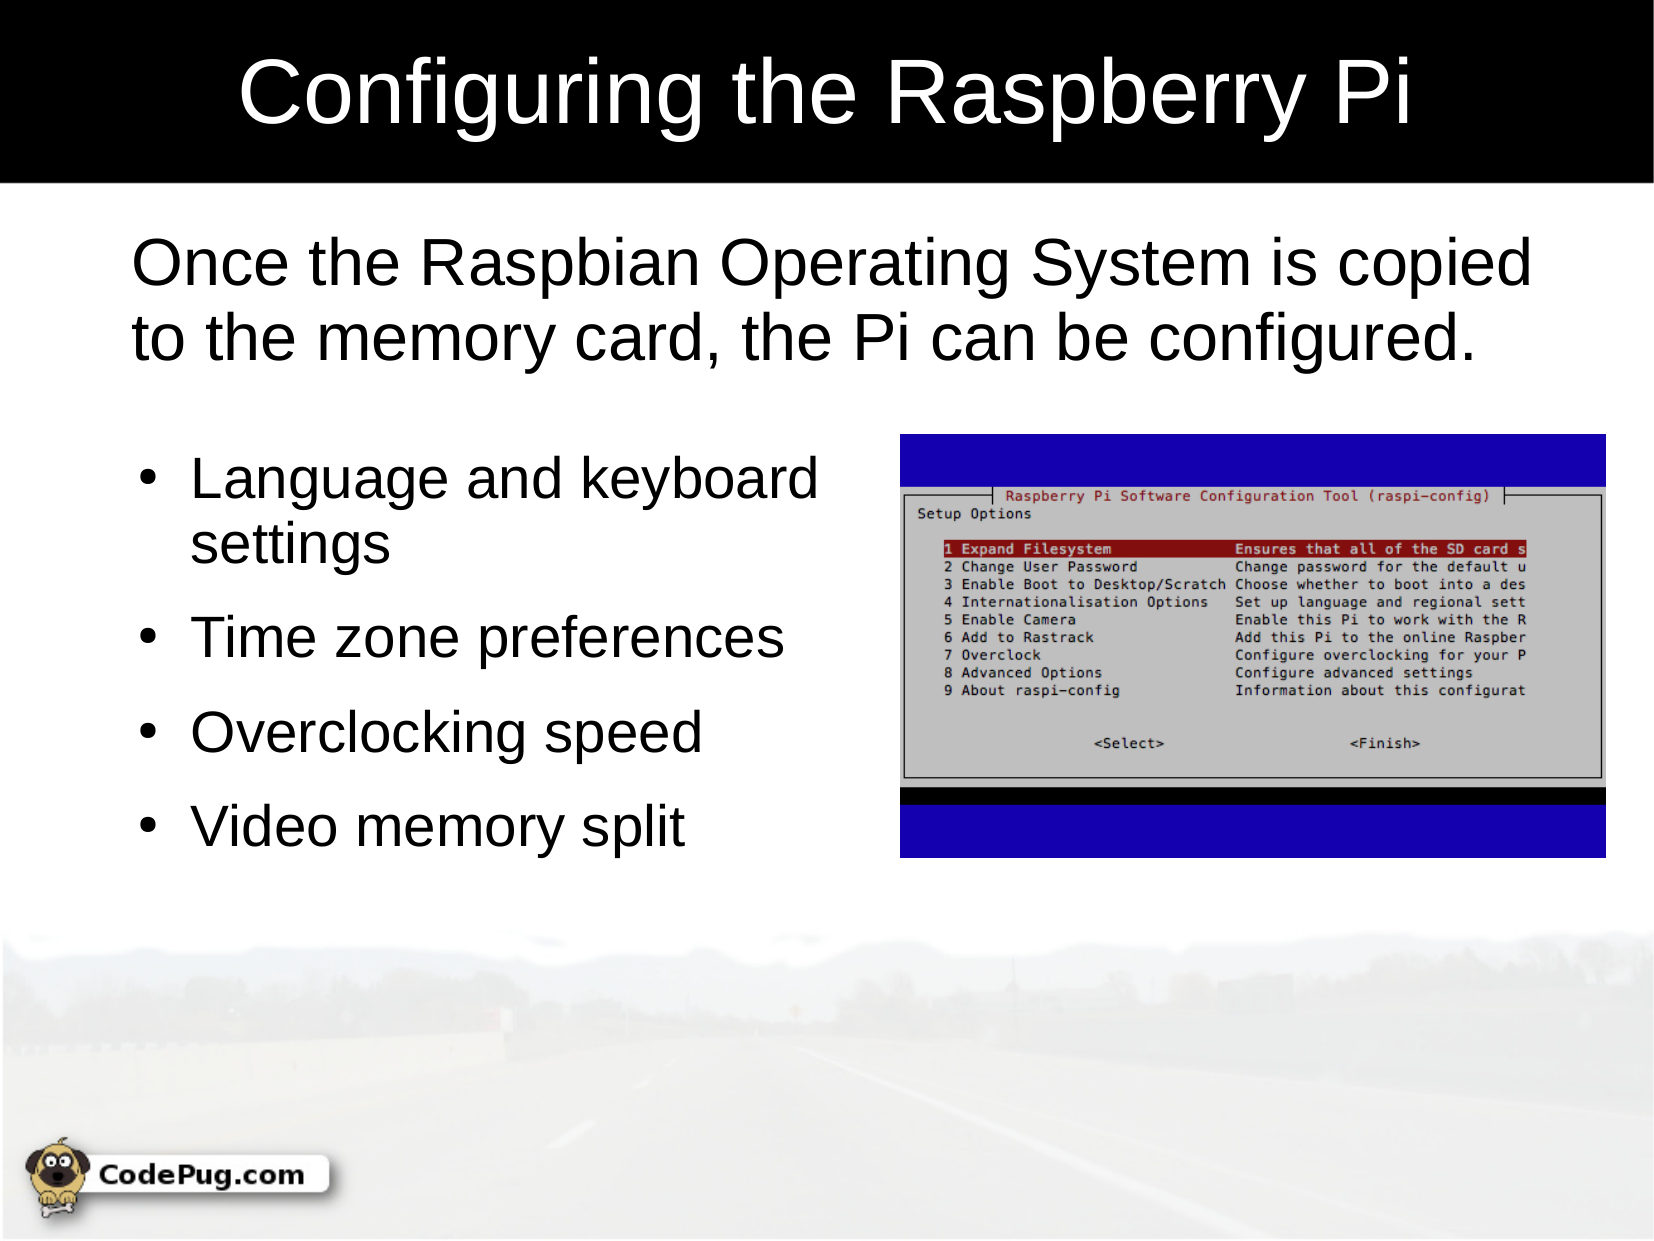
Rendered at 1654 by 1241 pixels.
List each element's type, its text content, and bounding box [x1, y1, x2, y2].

picture [0, 0, 1654, 1241]
title Configuring the Raspberry Pi [82, 19, 1571, 166]
list Language and keyboard settings Time zone preferences Overclocking speed Video memory split [120, 463, 871, 1036]
text_box Once the Raspbian Operating System is copied to the memory card, the Pi can be configured. [60, 225, 1606, 463]
